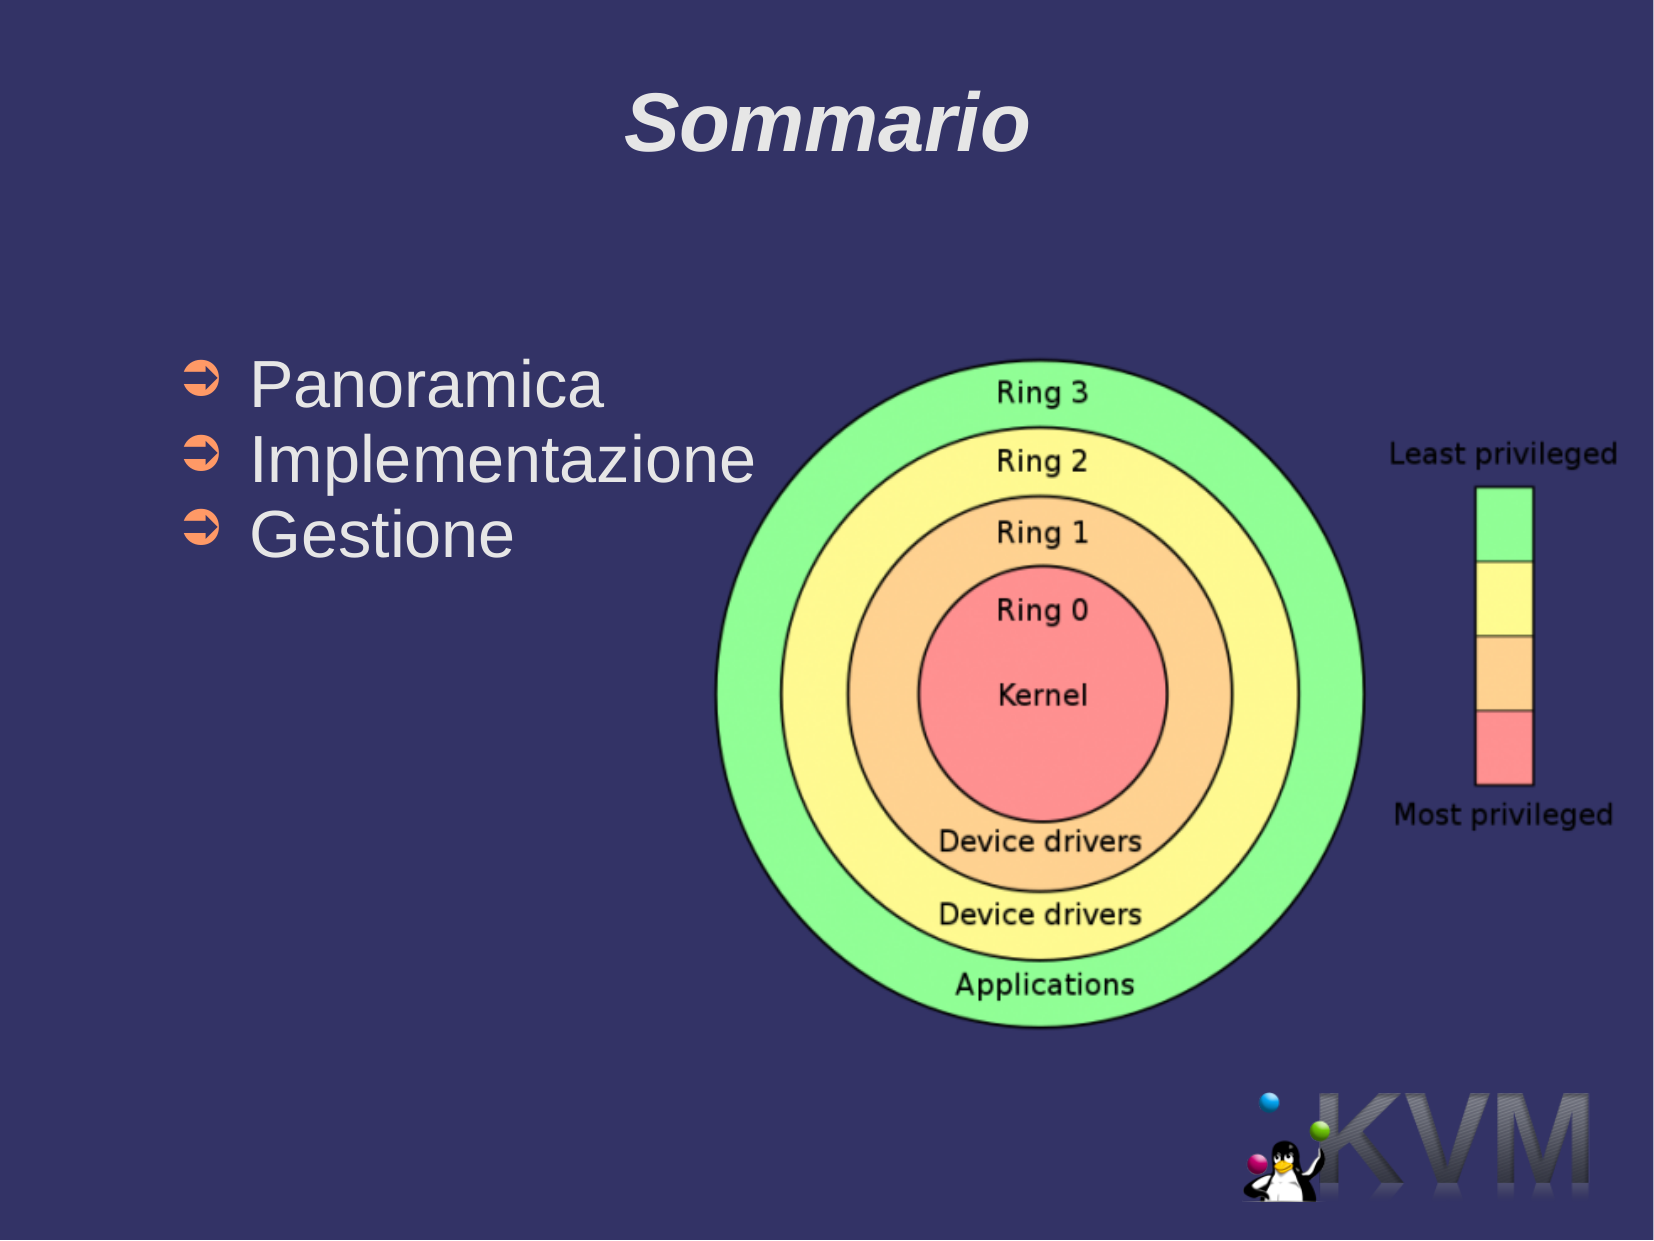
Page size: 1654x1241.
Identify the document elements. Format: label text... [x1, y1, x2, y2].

picture [1242, 1092, 1595, 1202]
title Sommario [121, 19, 1534, 227]
picture [708, 354, 1625, 1034]
list Panoramica Implementazione Gestione [166, 347, 1558, 1129]
